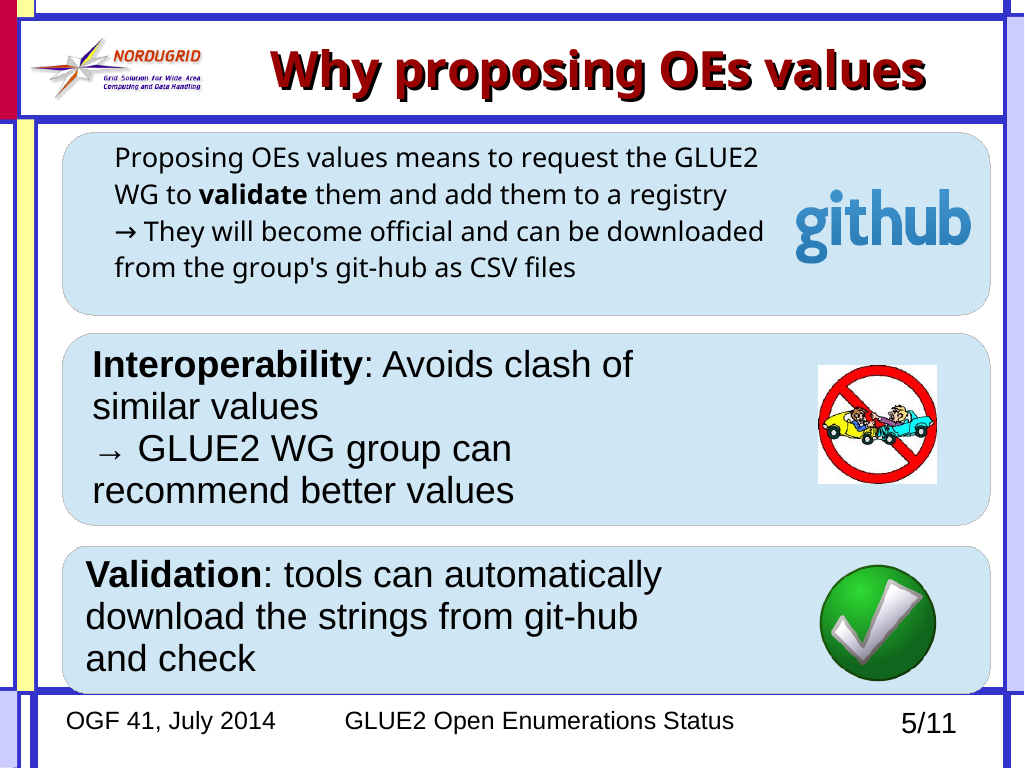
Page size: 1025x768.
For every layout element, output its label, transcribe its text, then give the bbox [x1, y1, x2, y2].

text_box [62, 546, 991, 694]
text_box Interoperability: Avoids clash of similar values → GLUE2 WG group can recommend better values [77, 336, 721, 520]
text_box [62, 333, 991, 526]
list Proposing OEs values means to request the GLUE2 WG to validate them and add them to a registry → They will become official and can be downloaded from the group's git-hub as CSV files [75, 138, 796, 319]
picture [796, 189, 975, 265]
picture [27, 34, 205, 101]
text_box [62, 138, 75, 310]
title Why proposing OEs values [221, 11, 975, 125]
text_box [76, 132, 991, 316]
picture [818, 563, 937, 682]
text_box Validation: tools can automatically download the strings from git-hub and check [70, 546, 716, 687]
picture [818, 365, 937, 485]
